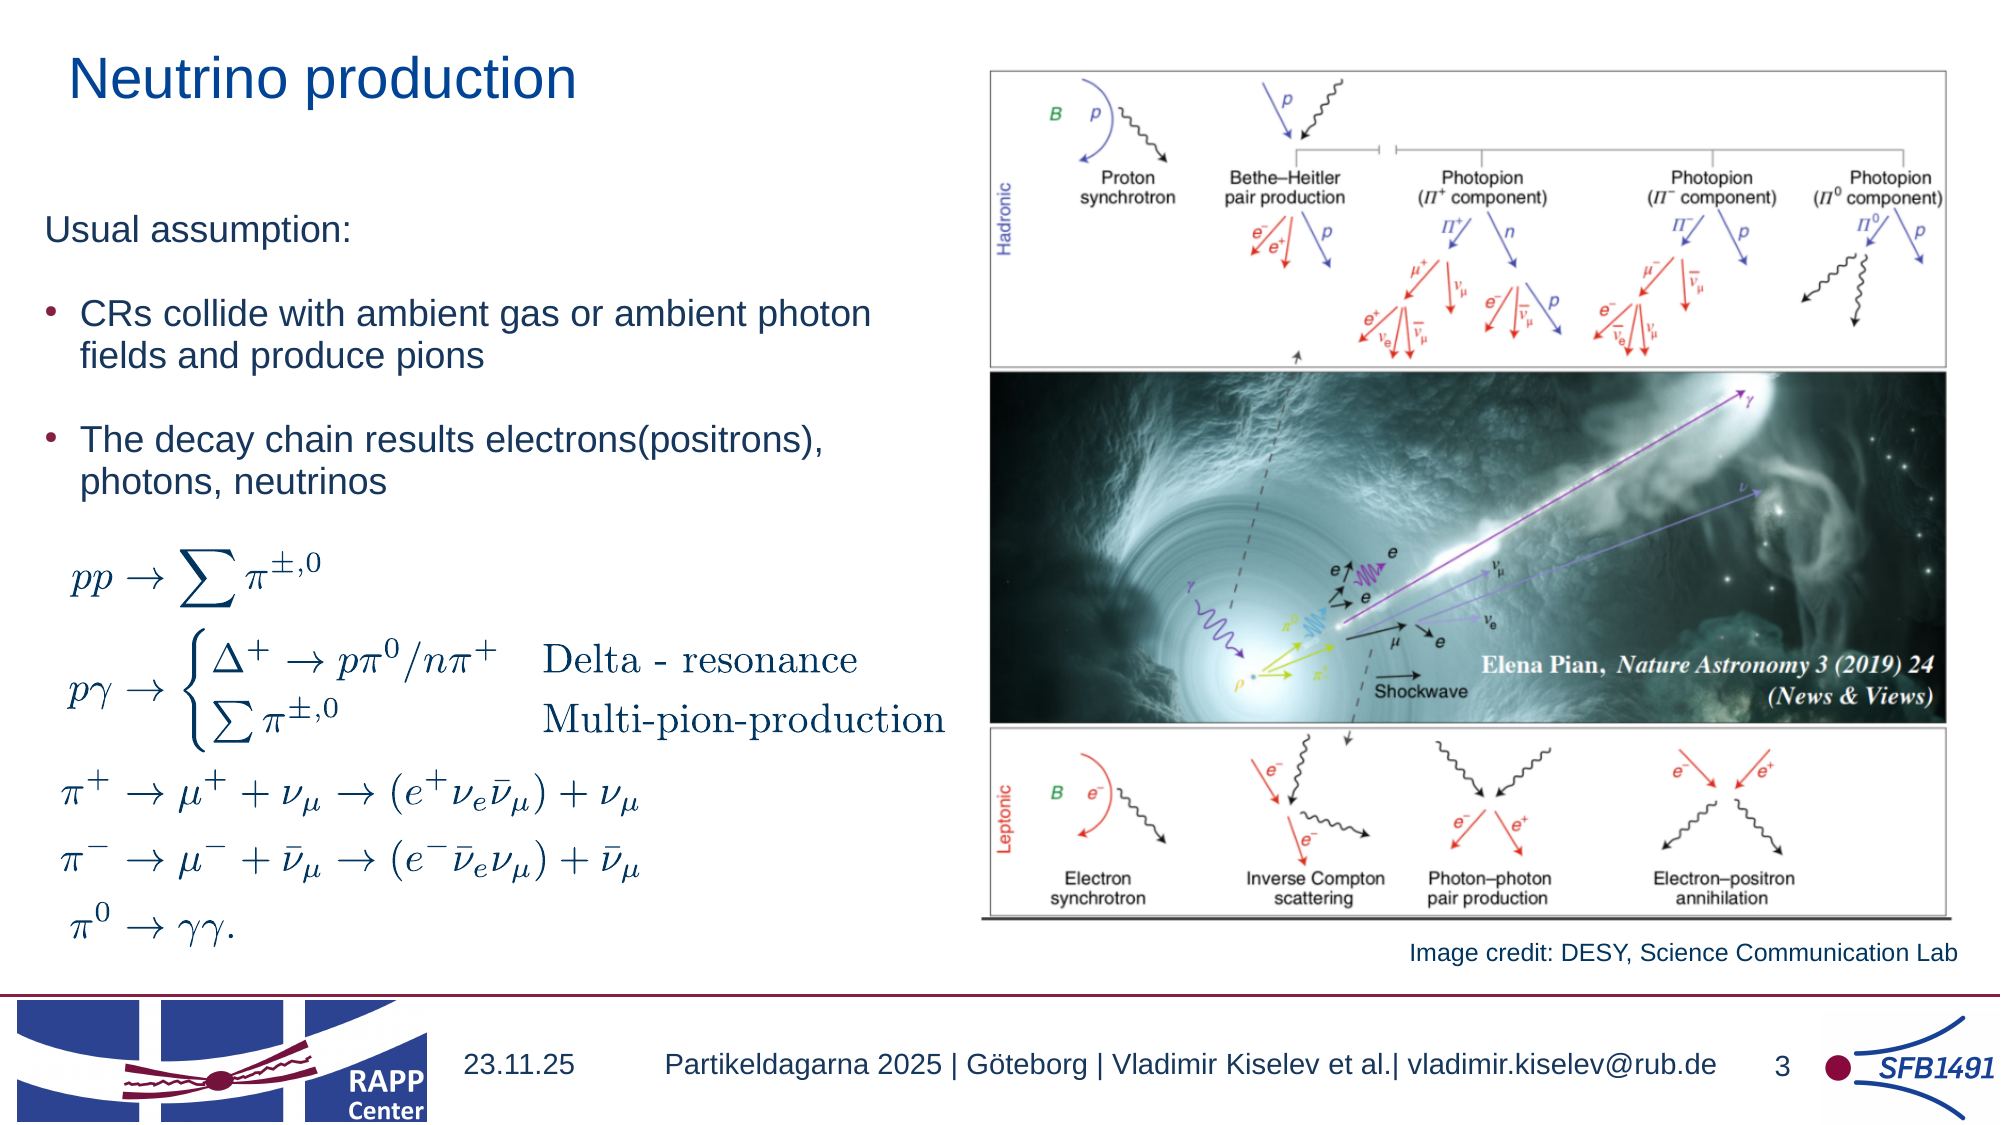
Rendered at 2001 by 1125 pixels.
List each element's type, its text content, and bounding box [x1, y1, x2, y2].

text_box [60, 585, 945, 948]
title Neutrino production [53, 0, 1779, 160]
picture [17, 1000, 427, 1122]
text_box Usual assumption: CRs collide with ambient gas or ambient photon fields and produce pions The decay chain results electrons(positrons), photons, neutrinos [29, 200, 945, 585]
picture [1821, 1011, 2000, 1125]
picture [974, 58, 1964, 930]
text_box Image credit: DESY, Science Communication Lab [1409, 929, 2000, 974]
